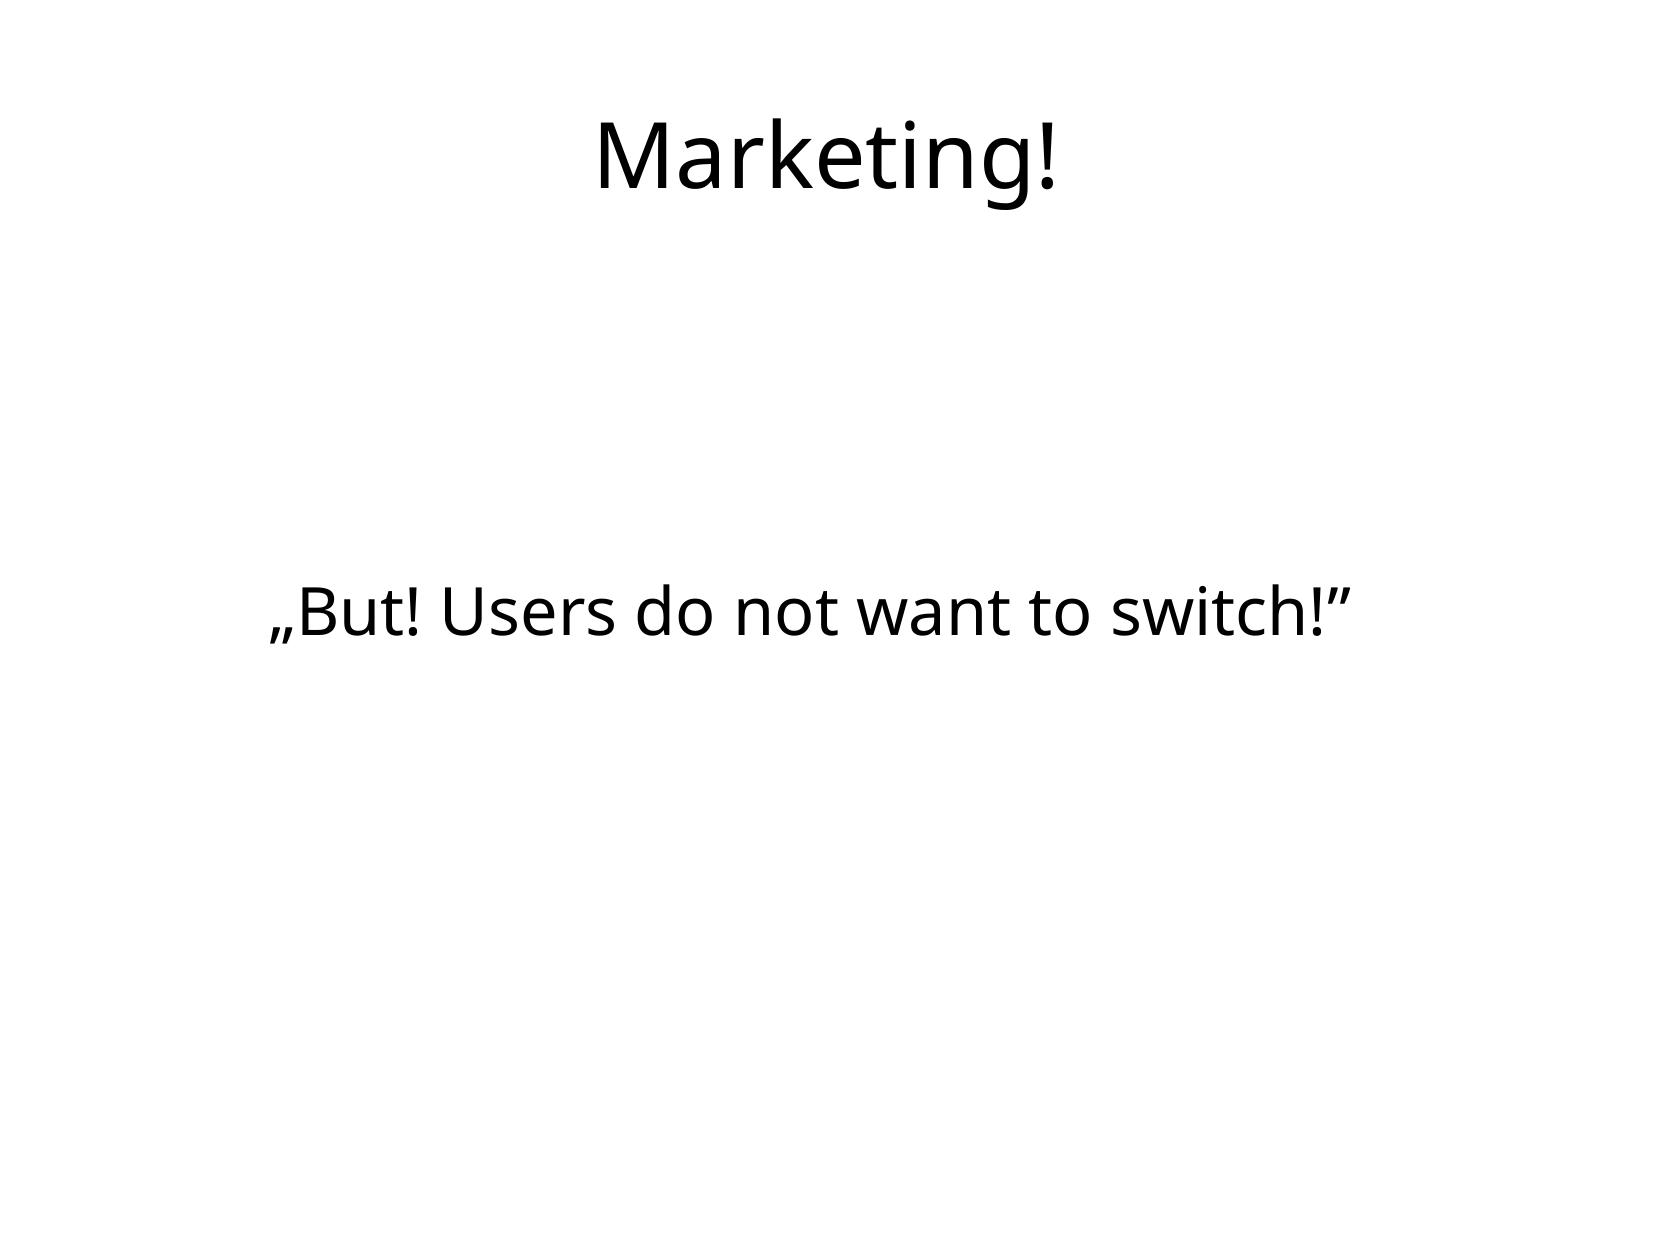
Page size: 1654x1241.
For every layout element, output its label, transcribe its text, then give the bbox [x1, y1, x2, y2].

title Marketing! [82, 49, 1571, 257]
list „But! Users do not want to switch!” [82, 564, 1538, 676]
